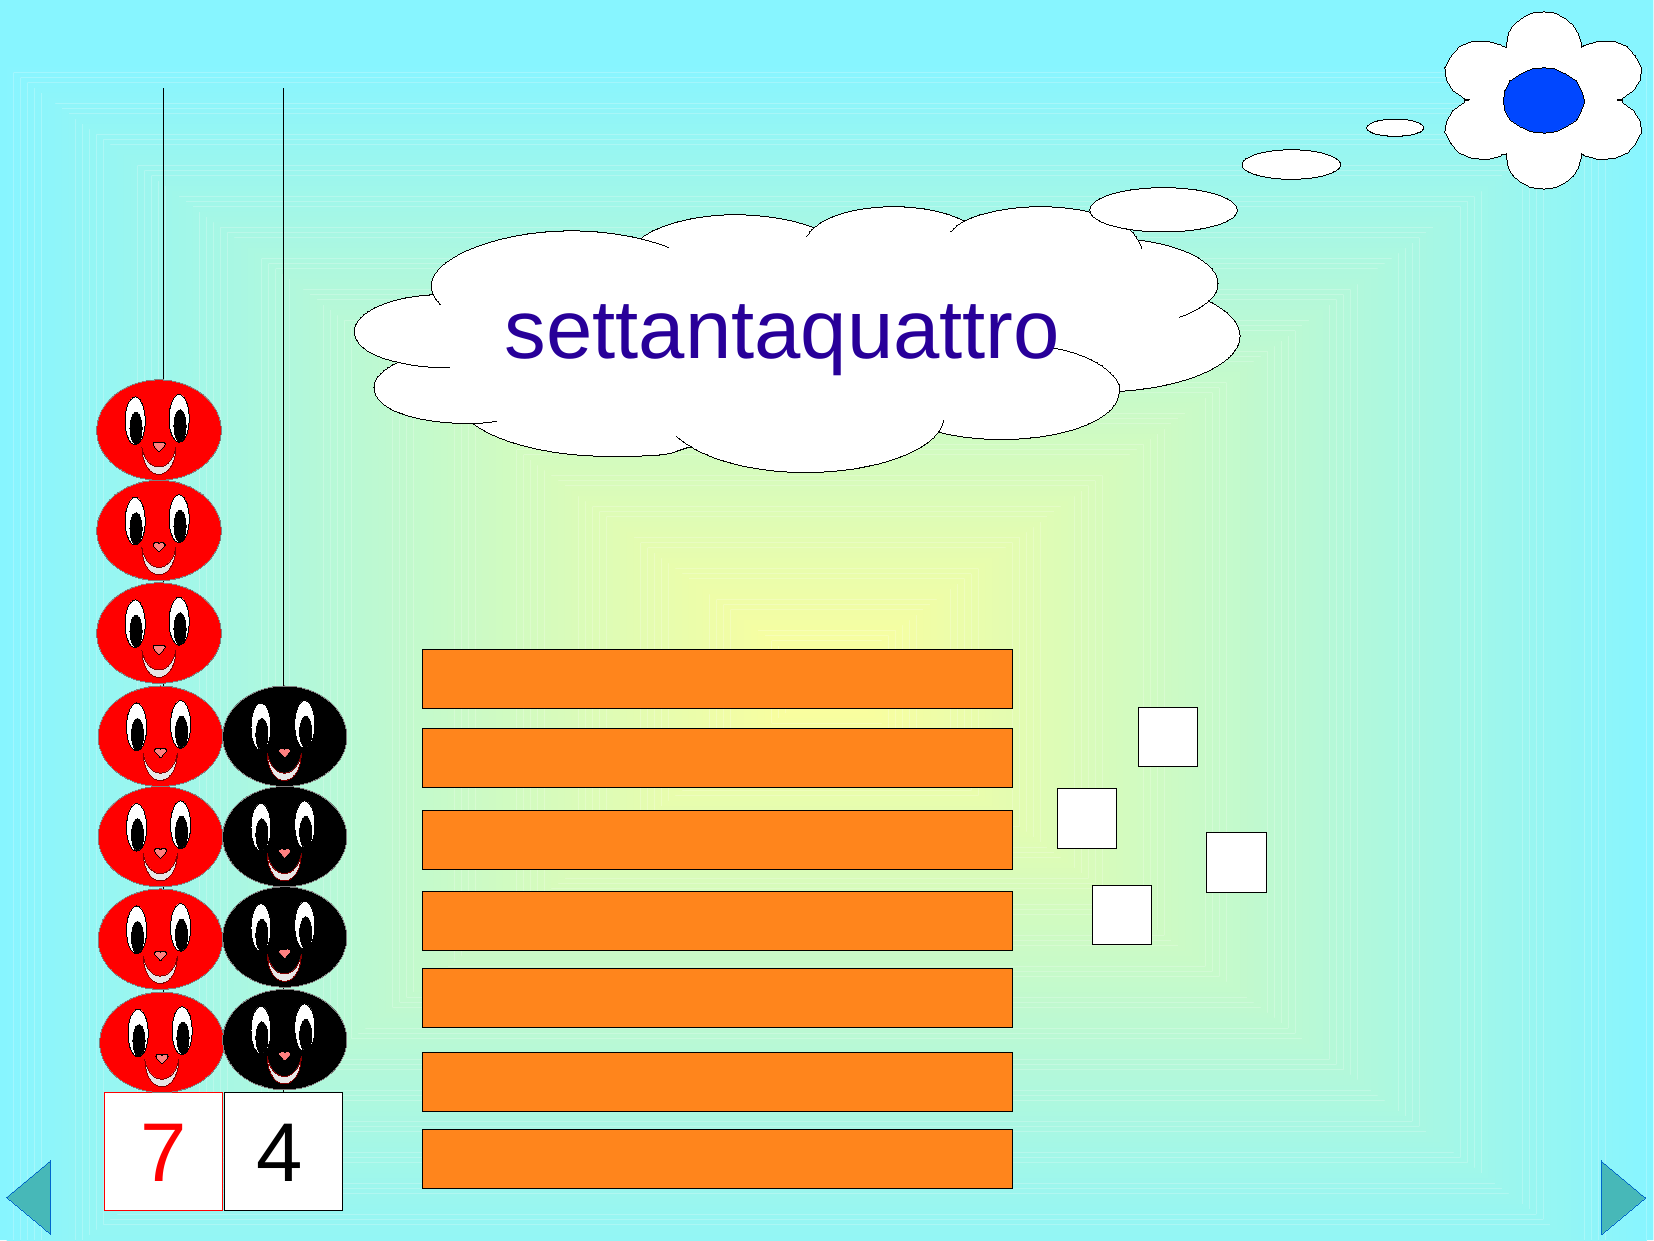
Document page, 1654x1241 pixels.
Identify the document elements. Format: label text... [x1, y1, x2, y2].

text_box [422, 810, 1013, 870]
text_box [6, 1160, 51, 1235]
text_box [422, 1052, 1013, 1112]
text_box [98, 685, 347, 990]
text_box [422, 1129, 1013, 1189]
text_box [1057, 788, 1117, 849]
text_box [104, 1207, 223, 1211]
text_box [1444, 11, 1642, 190]
text_box [1601, 1160, 1646, 1235]
text_box [96, 582, 222, 684]
text_box settantaquattro [472, 276, 1093, 384]
text_box [224, 1207, 343, 1211]
text_box [99, 989, 347, 1098]
text_box [224, 1092, 343, 1098]
text_box [1366, 119, 1424, 137]
text_box [354, 187, 1241, 473]
text_box [422, 728, 1013, 788]
text_box [1242, 149, 1341, 180]
text_box [422, 891, 1013, 951]
text_box [1092, 885, 1152, 945]
text_box 7 4 [88, 1098, 355, 1207]
text_box [1206, 832, 1267, 893]
text_box [96, 379, 222, 581]
text_box [1138, 707, 1198, 767]
text_box [422, 649, 1013, 709]
text_box [422, 968, 1013, 1028]
